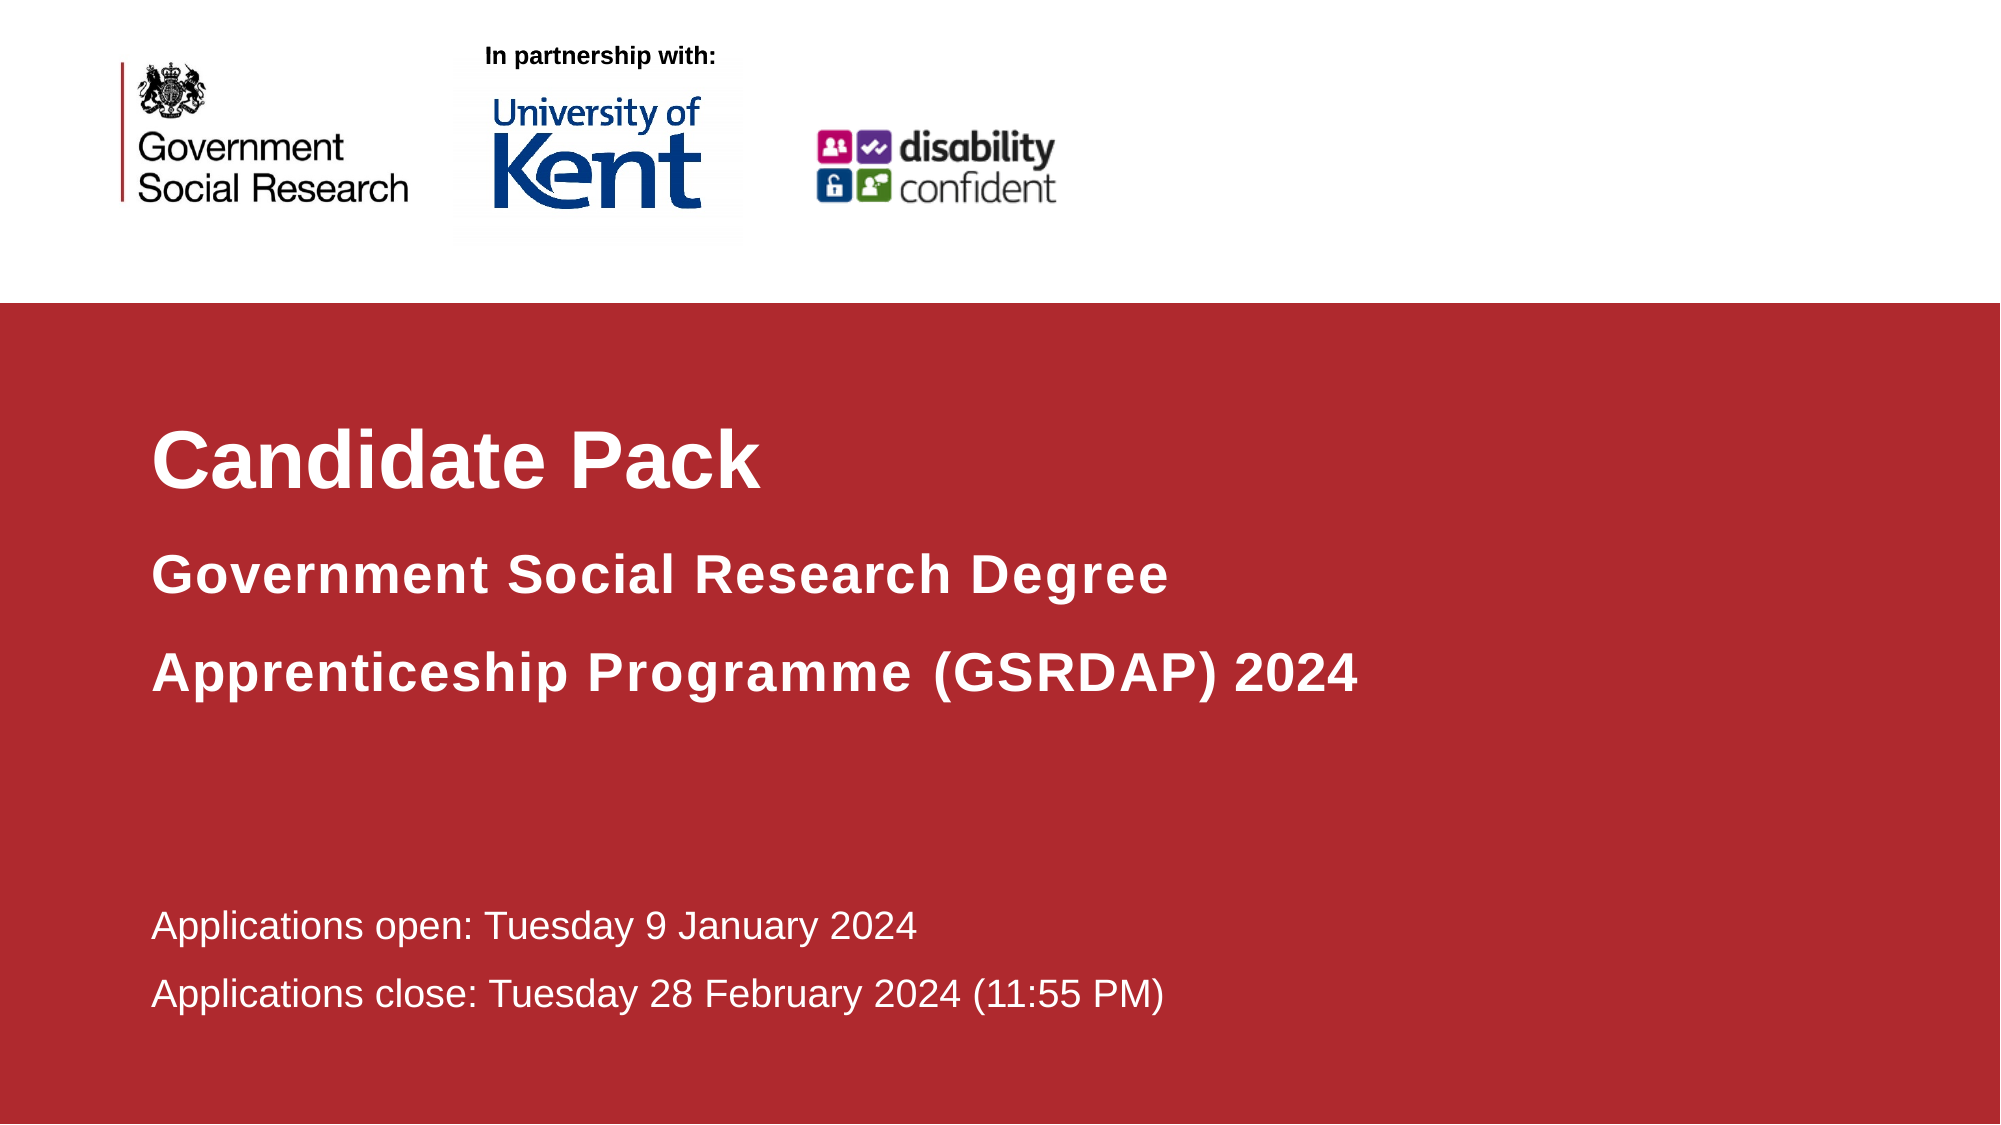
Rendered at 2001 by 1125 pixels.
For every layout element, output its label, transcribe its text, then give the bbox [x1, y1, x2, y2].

picture [453, 54, 743, 250]
title Candidate Pack Government Social Research Degree Apprenticeship Programme (GSRDAP) 2024 [135, 350, 1807, 879]
text_box In partnership with: [469, 31, 759, 78]
subtitle Applications open: Tuesday 9 January 2024 Applications close: Tuesday 28 February 2024 (11:55 PM) [135, 893, 1807, 1024]
